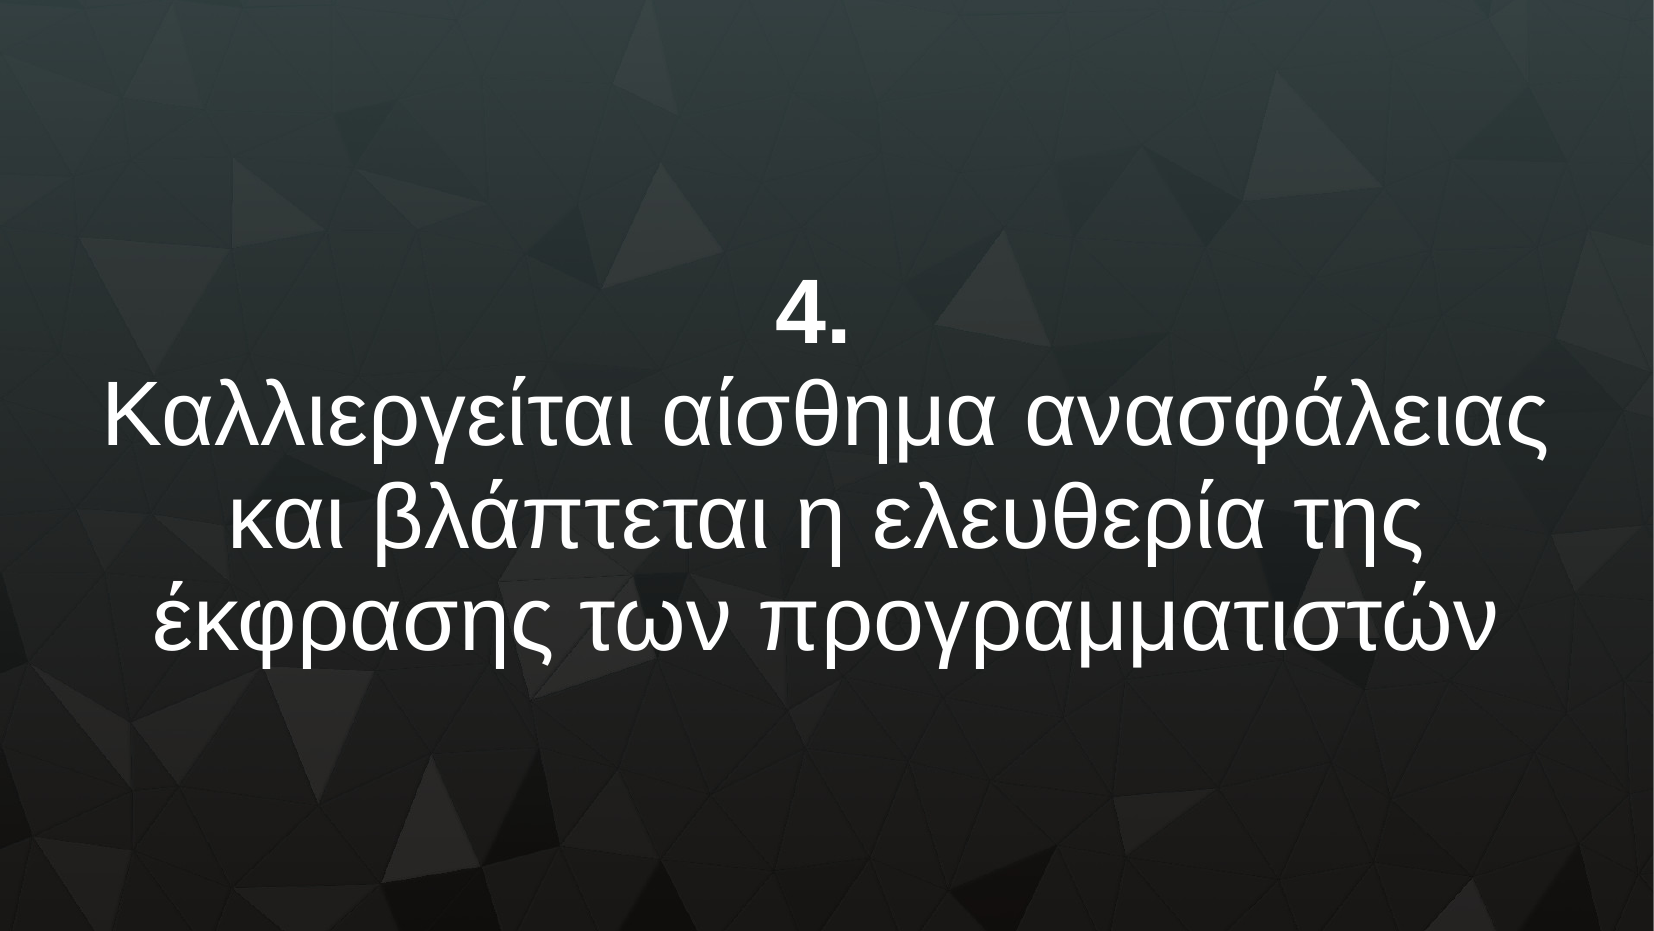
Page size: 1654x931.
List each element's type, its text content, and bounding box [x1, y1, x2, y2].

title 4. Καλλιεργείται αίσθημα ανασφάλειας και βλάπτεται η ελευθερία της έκφρασης των προγραμματιστών [82, 260, 1571, 671]
picture [0, 0, 1654, 931]
